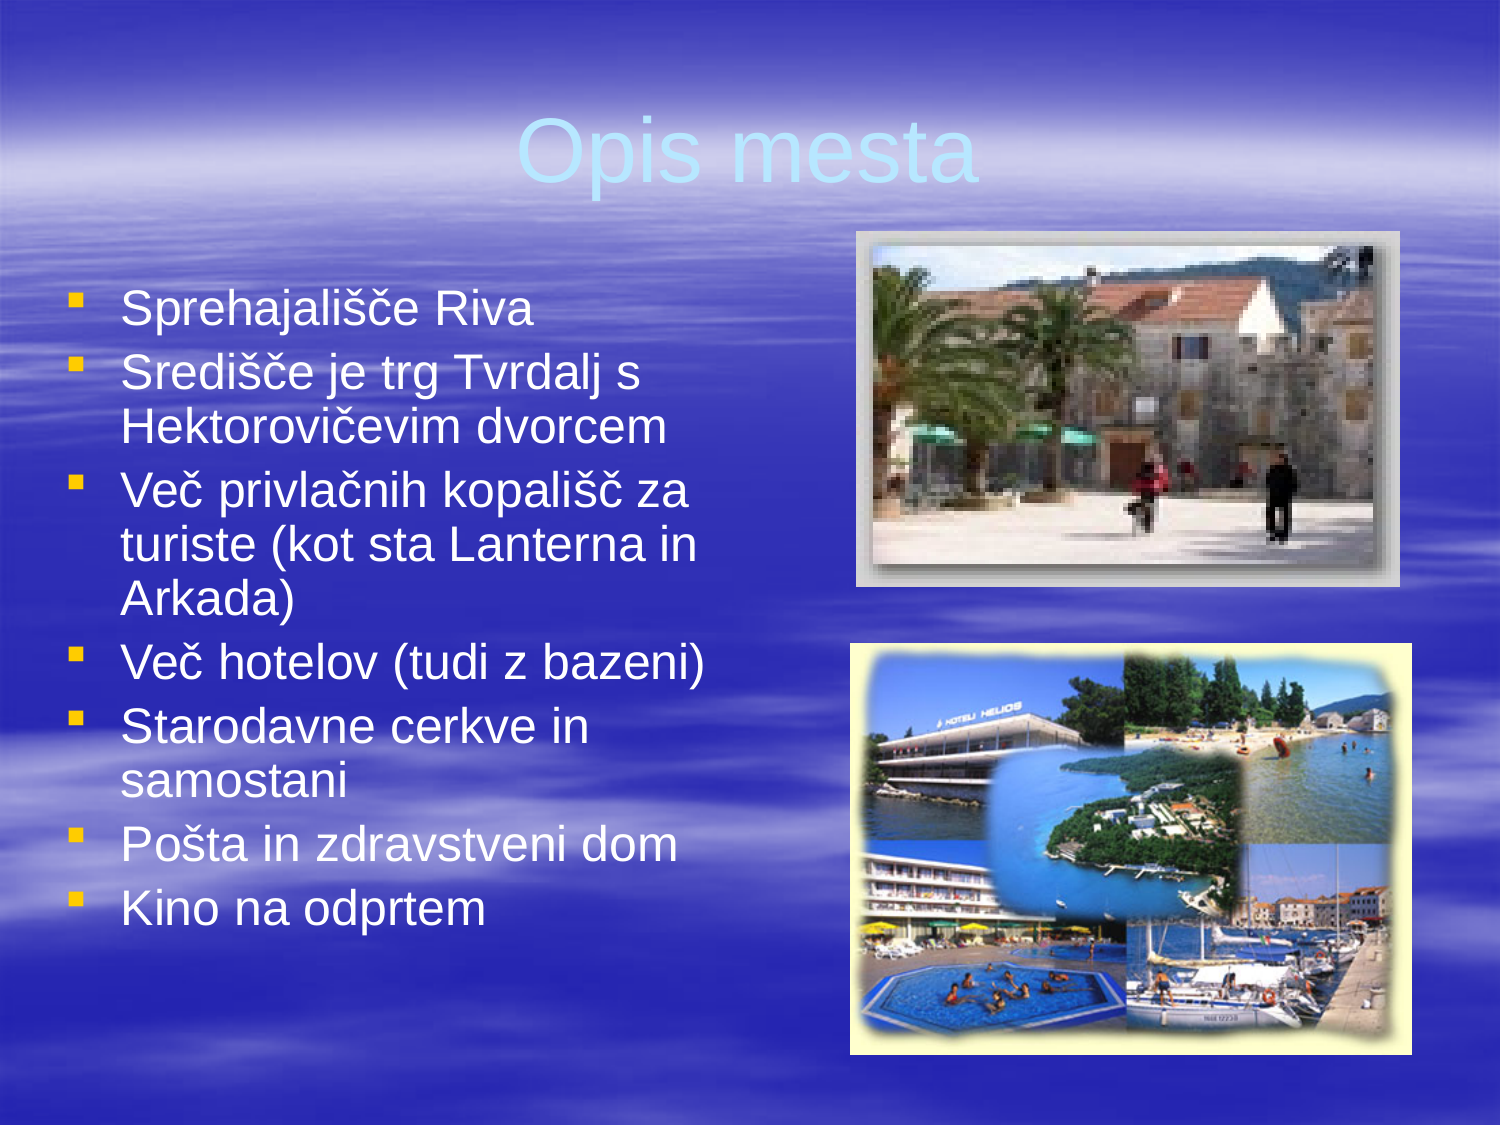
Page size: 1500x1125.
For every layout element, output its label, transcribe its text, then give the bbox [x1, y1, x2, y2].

title Opis mesta [49, 37, 1446, 255]
list Sprehajališče Riva Središče je trg Tvrdalj s Hektorovičevim dvorcem Več privlačnih kopališč za turiste (kot sta Lanterna in Arkada) Več hotelov (tudi z bazeni) Starodavne cerkve in samostani Pošta in zdravstveni dom Kino na odprtem [49, 275, 738, 1001]
picture [0, 0, 1500, 1125]
